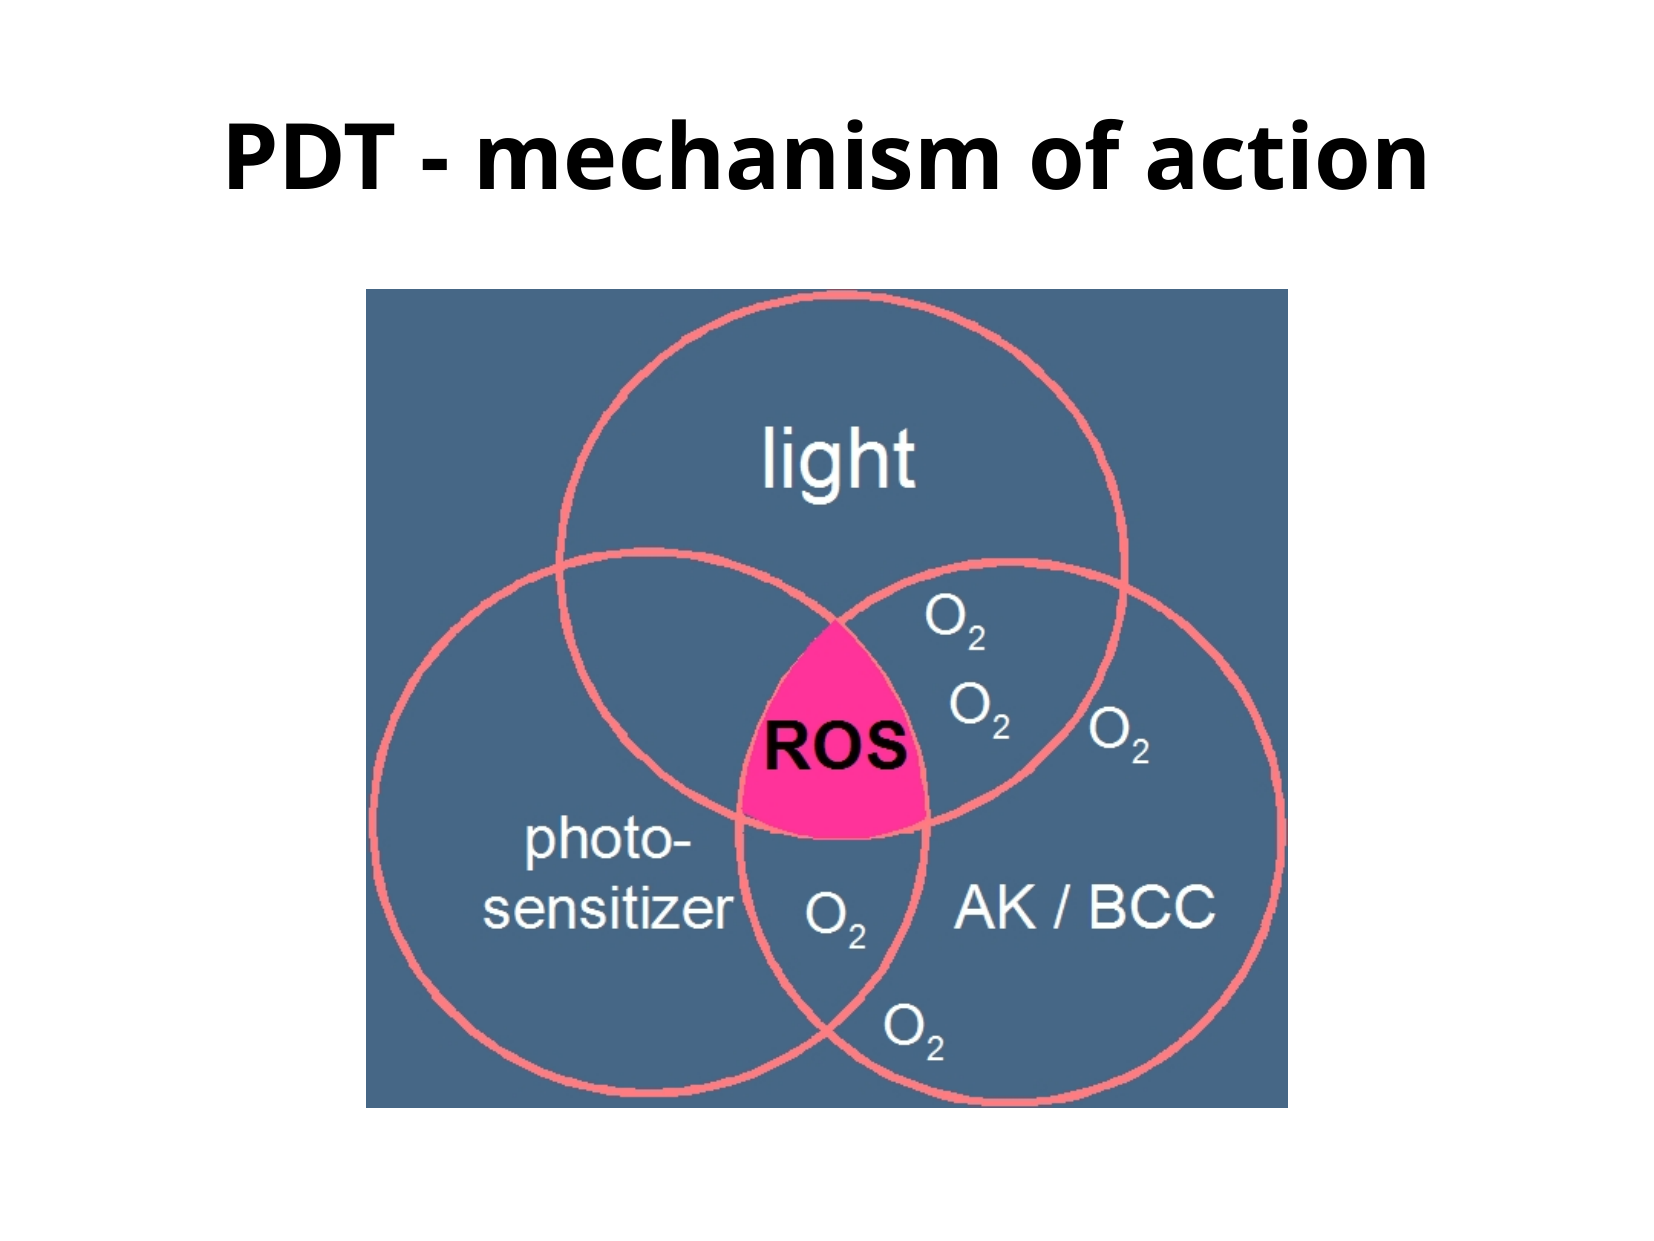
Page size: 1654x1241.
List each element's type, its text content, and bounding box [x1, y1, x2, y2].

title PDT - mechanism of action [82, 49, 1571, 257]
picture [366, 289, 1288, 1108]
